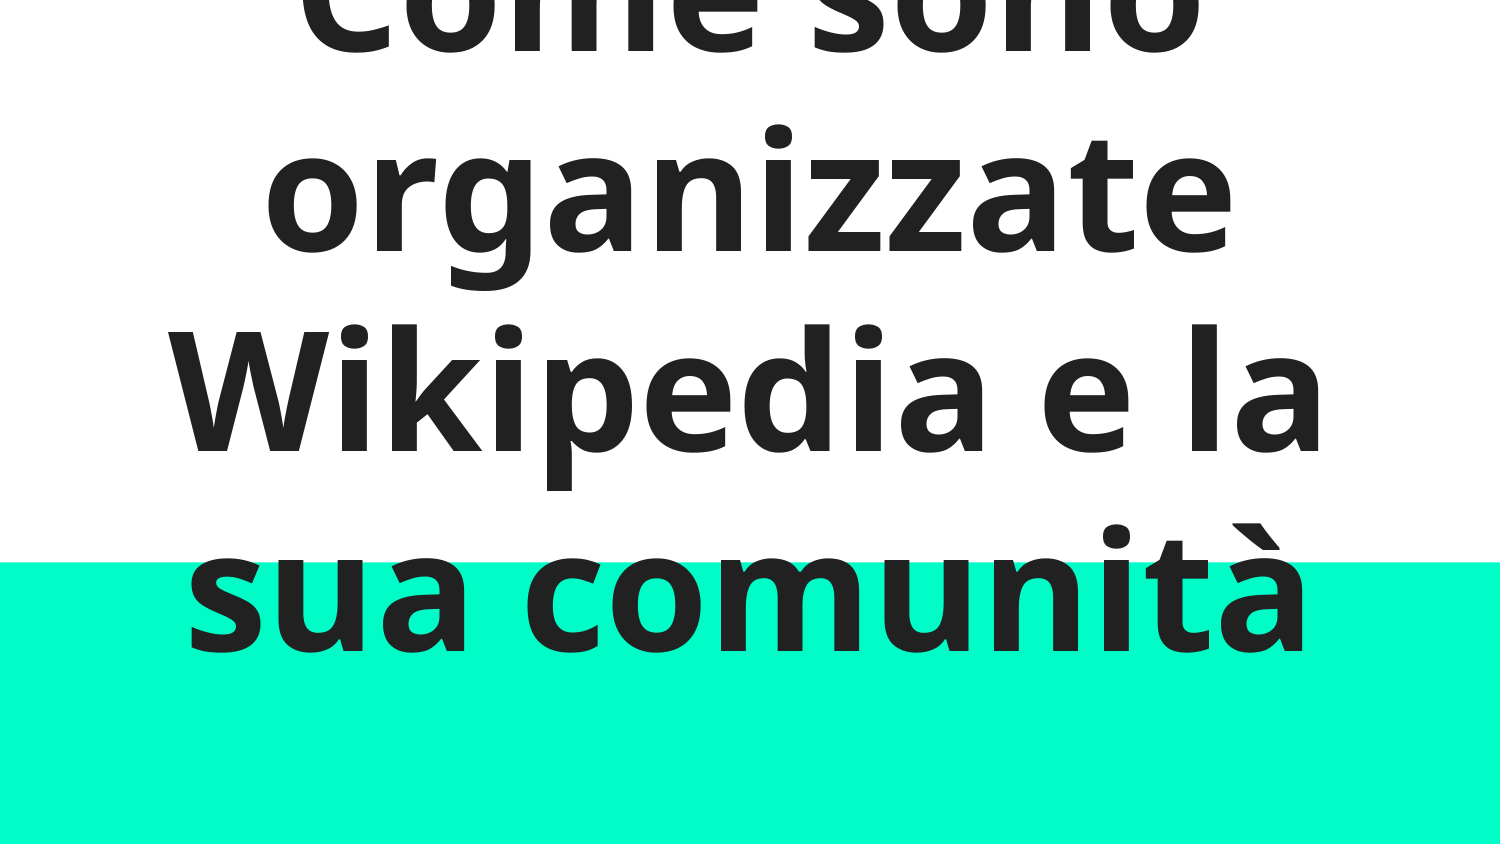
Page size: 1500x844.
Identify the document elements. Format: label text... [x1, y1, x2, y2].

title Come sono organizzate Wikipedia e la sua comunità [51, 64, 1449, 506]
